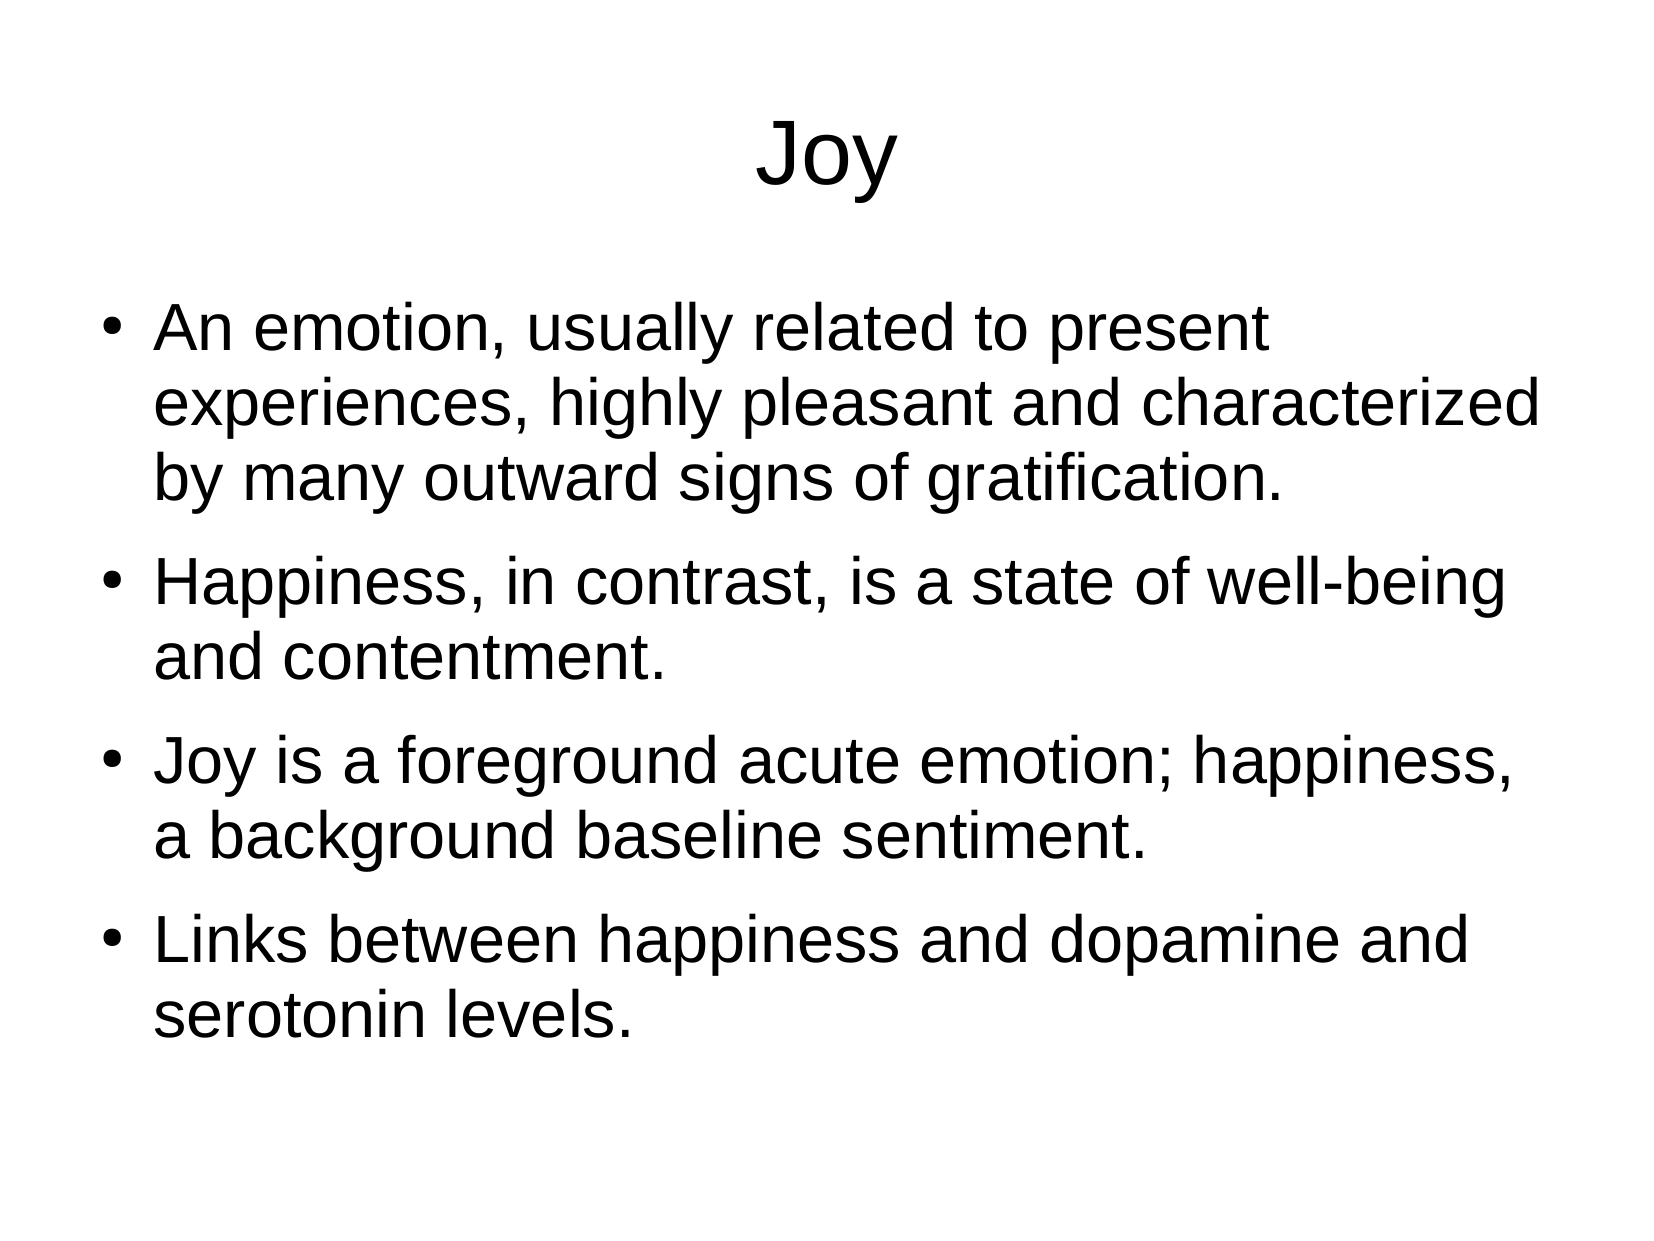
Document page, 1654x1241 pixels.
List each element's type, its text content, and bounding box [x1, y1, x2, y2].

title Joy [82, 56, 1571, 250]
list An emotion, usually related to present experiences, highly pleasant and characterized by many outward signs of gratification. Happiness, in contrast, is a state of well-being and contentment. Joy is a foreground acute emotion; happiness, a background baseline sentiment. Links between happiness and dopamine and serotonin levels. [82, 290, 1571, 1094]
